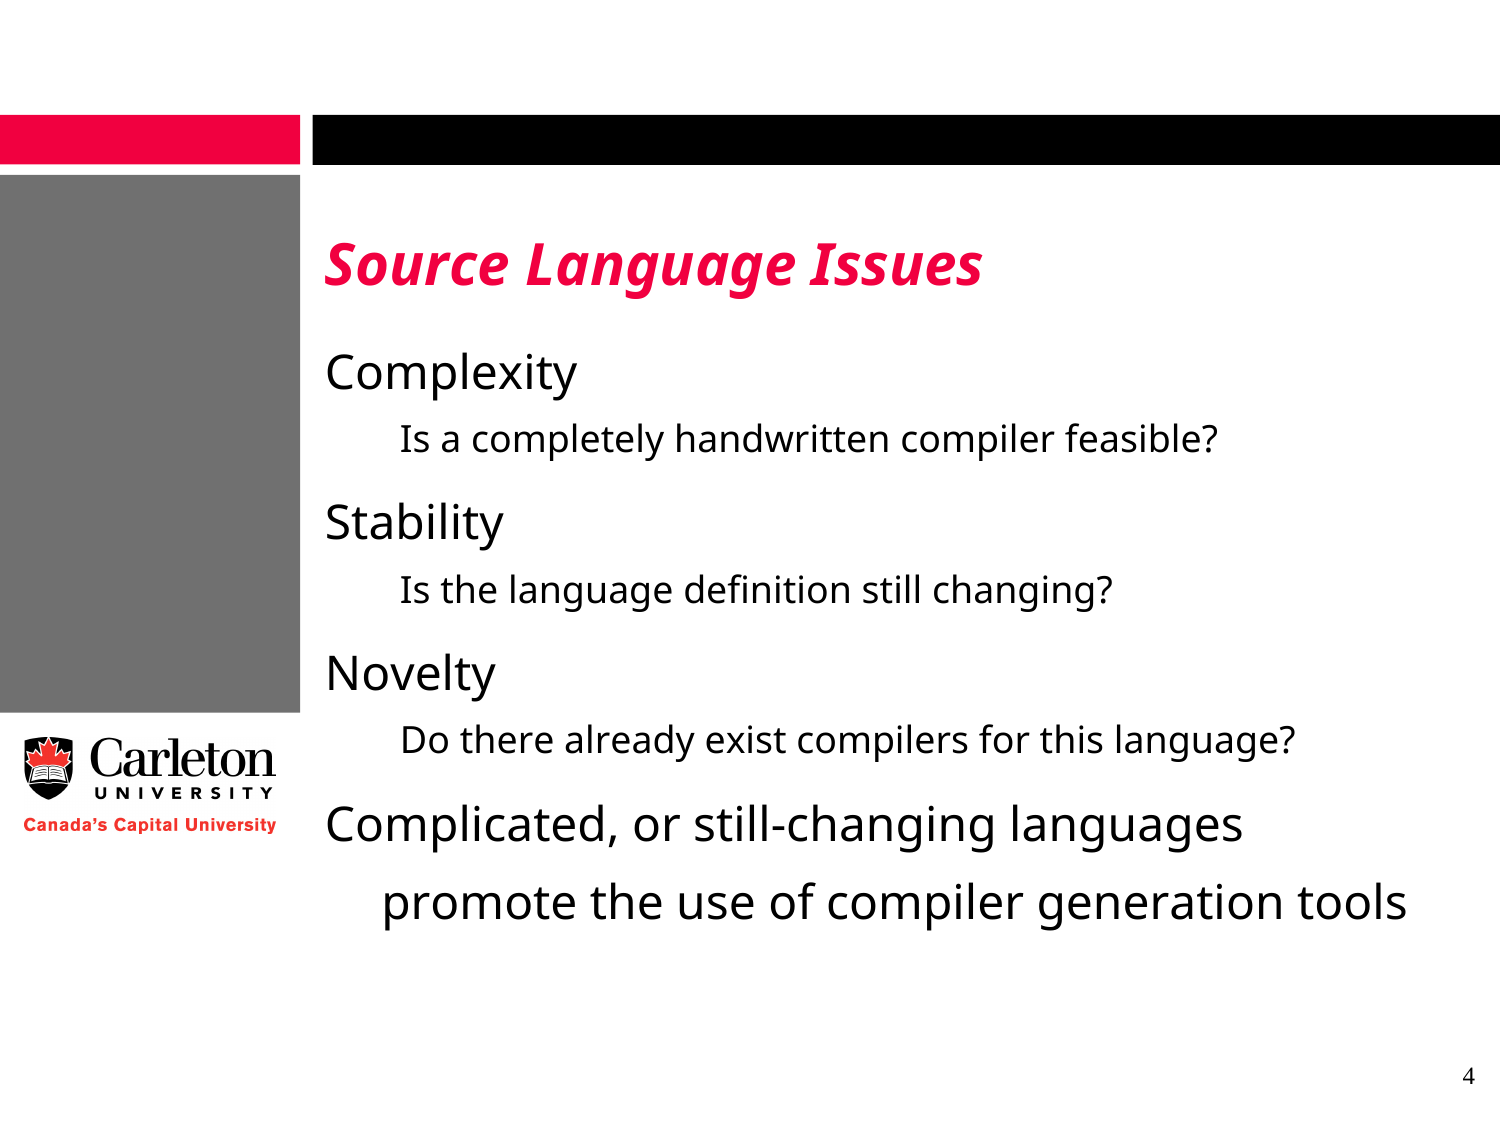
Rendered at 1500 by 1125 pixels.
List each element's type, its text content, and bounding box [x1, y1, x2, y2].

list Complexity Is a completely handwritten compiler feasible? Stability Is the language definition still changing? Novelty Do there already exist compilers for this language? Complicated, or still-changing languages promote the use of compiler generation tools [324, 324, 1450, 1036]
picture [24, 737, 276, 834]
title Source Language Issues [324, 194, 1450, 324]
